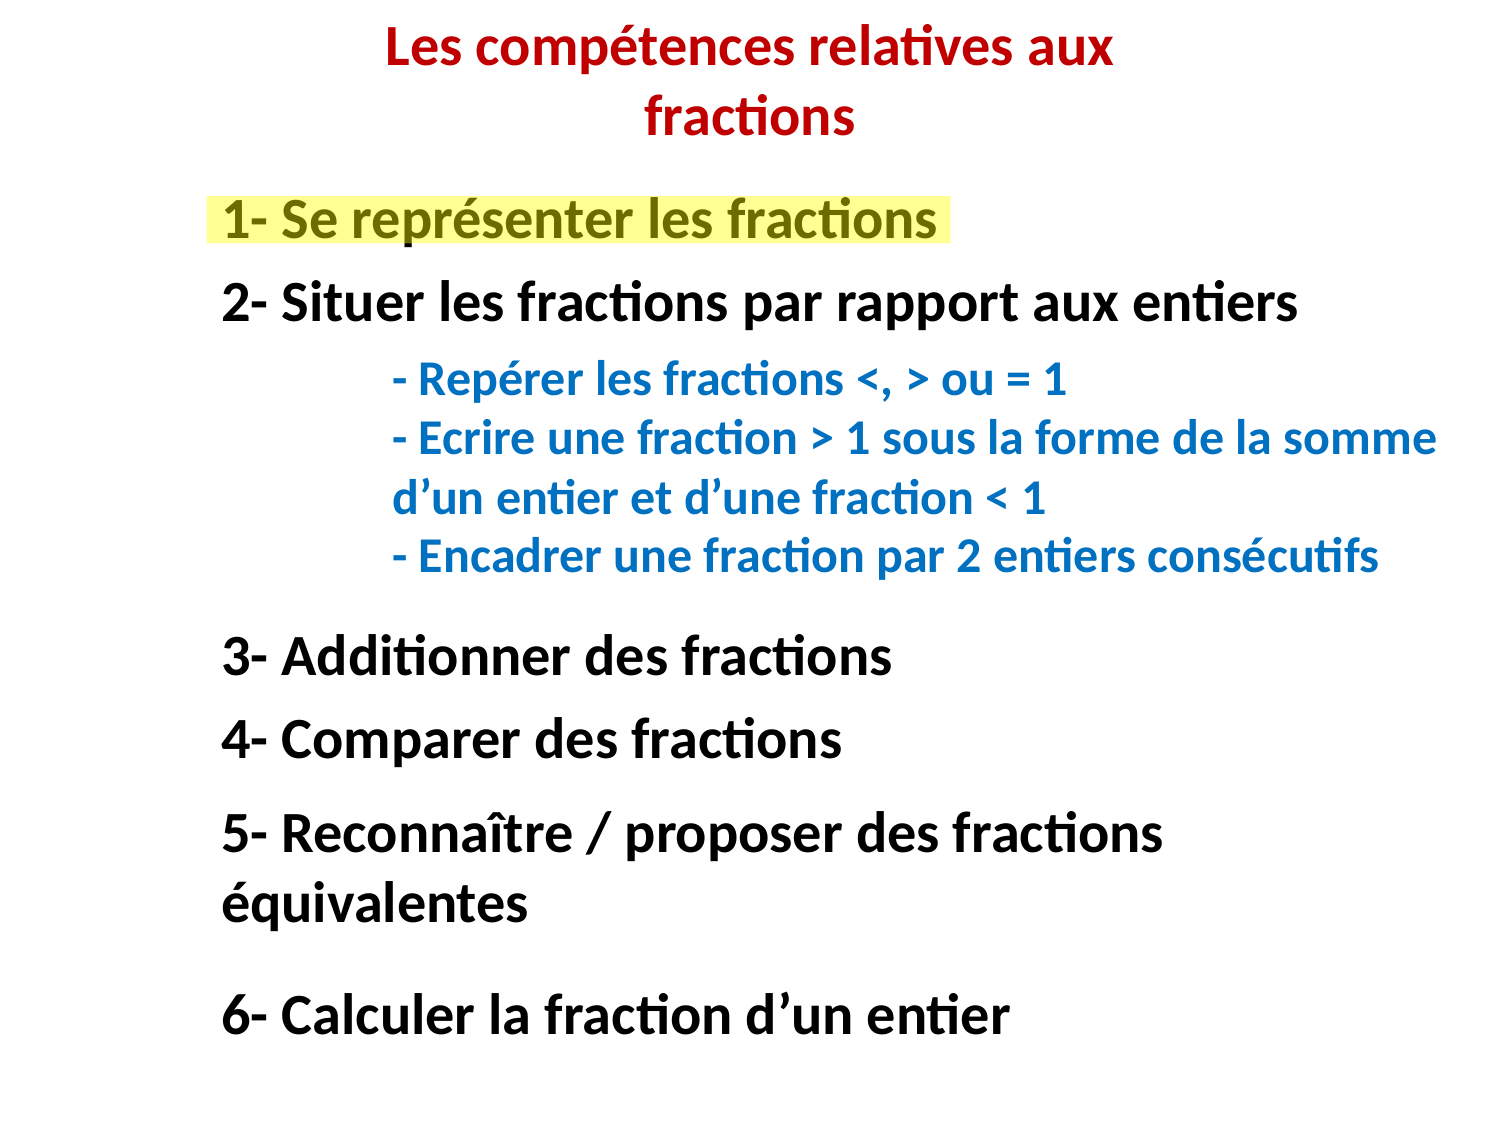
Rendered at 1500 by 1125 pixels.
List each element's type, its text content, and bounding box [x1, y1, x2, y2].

text_box - Repérer les fractions <, > ou = 1 [377, 338, 1264, 397]
text_box 6- Calculer la fraction d’un entier [206, 968, 1435, 1054]
text_box 5- Reconnaître / proposer des fractions équivalentes [206, 786, 1435, 942]
text_box 1- Se représenter les fractions [206, 172, 1435, 255]
text_box 3- Additionner des fractions [206, 609, 1435, 695]
text_box - Ecrire une fraction > 1 sous la forme de la somme d’un entier et d’une fraction < 1 [377, 397, 1500, 515]
text_box [206, 196, 951, 244]
text_box Les compétences relatives aux fractions [312, 0, 1187, 155]
text_box - Encadrer une fraction par 2 entiers consécutifs [377, 515, 1500, 591]
text_box 4- Comparer des fractions [206, 695, 1435, 778]
text_box 2- Situer les fractions par rapport aux entiers [206, 255, 1435, 341]
